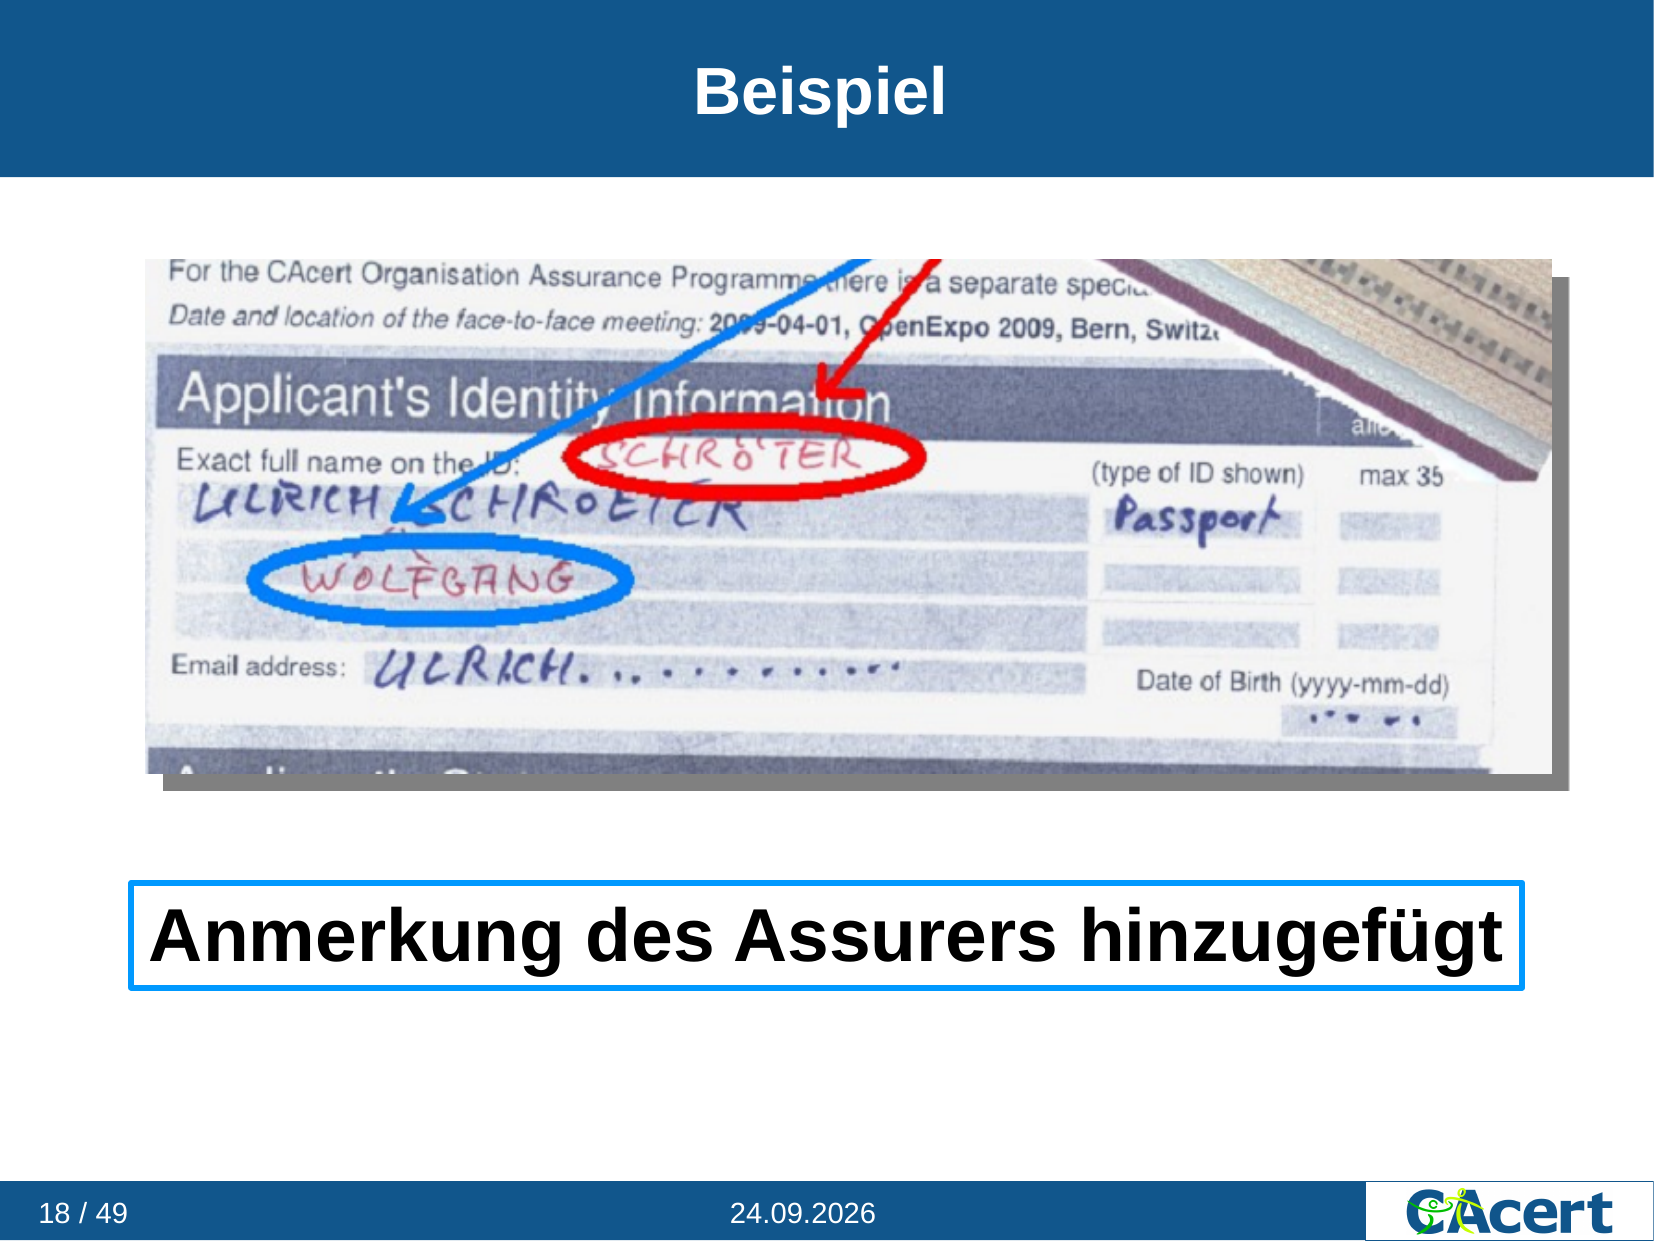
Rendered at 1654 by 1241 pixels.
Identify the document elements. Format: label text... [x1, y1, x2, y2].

picture [145, 259, 1552, 774]
text_box Anmerkung des Assurers hinzugefügt [131, 882, 1523, 988]
picture [1406, 1187, 1613, 1235]
title Beispiel [76, 17, 1565, 166]
